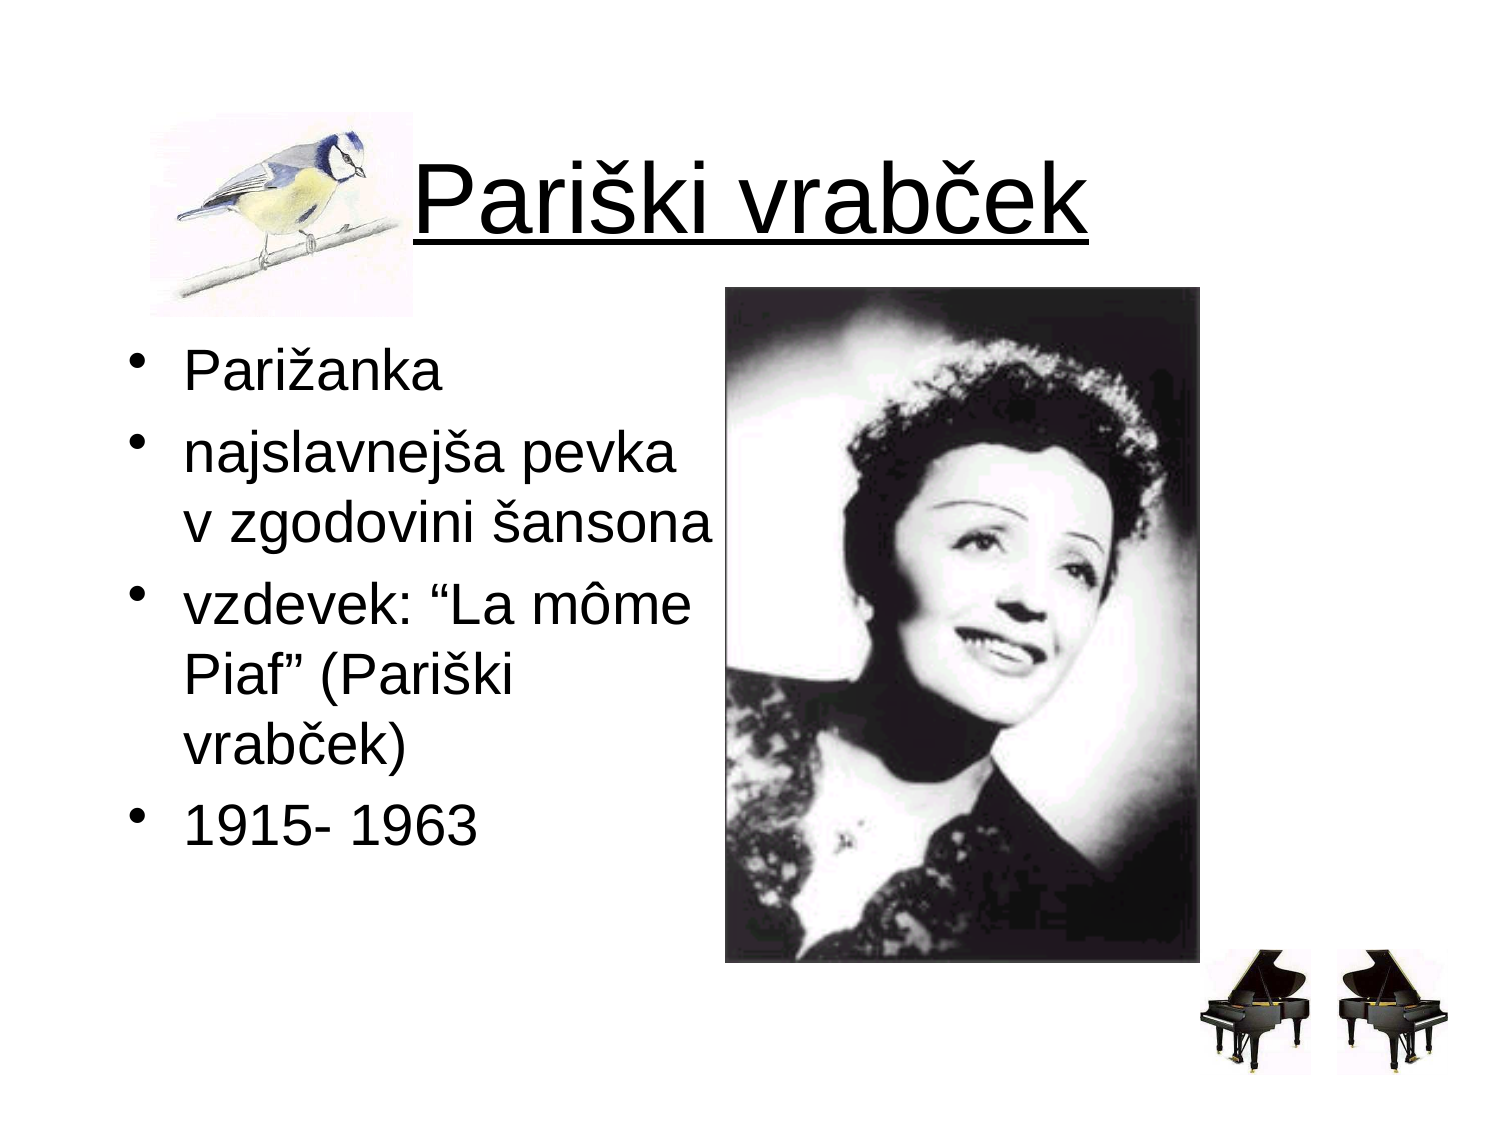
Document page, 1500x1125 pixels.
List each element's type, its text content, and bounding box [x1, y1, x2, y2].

picture [1337, 949, 1448, 1075]
list Parižanka najslavnejša pevka v zgodovini šansona vzdevek: “La môme Piaf” (Pariški vrabček) 1915- 1963 [112, 324, 738, 1000]
picture [150, 112, 413, 317]
title Pariški vrabček [112, 99, 1388, 288]
picture [725, 287, 1311, 1075]
